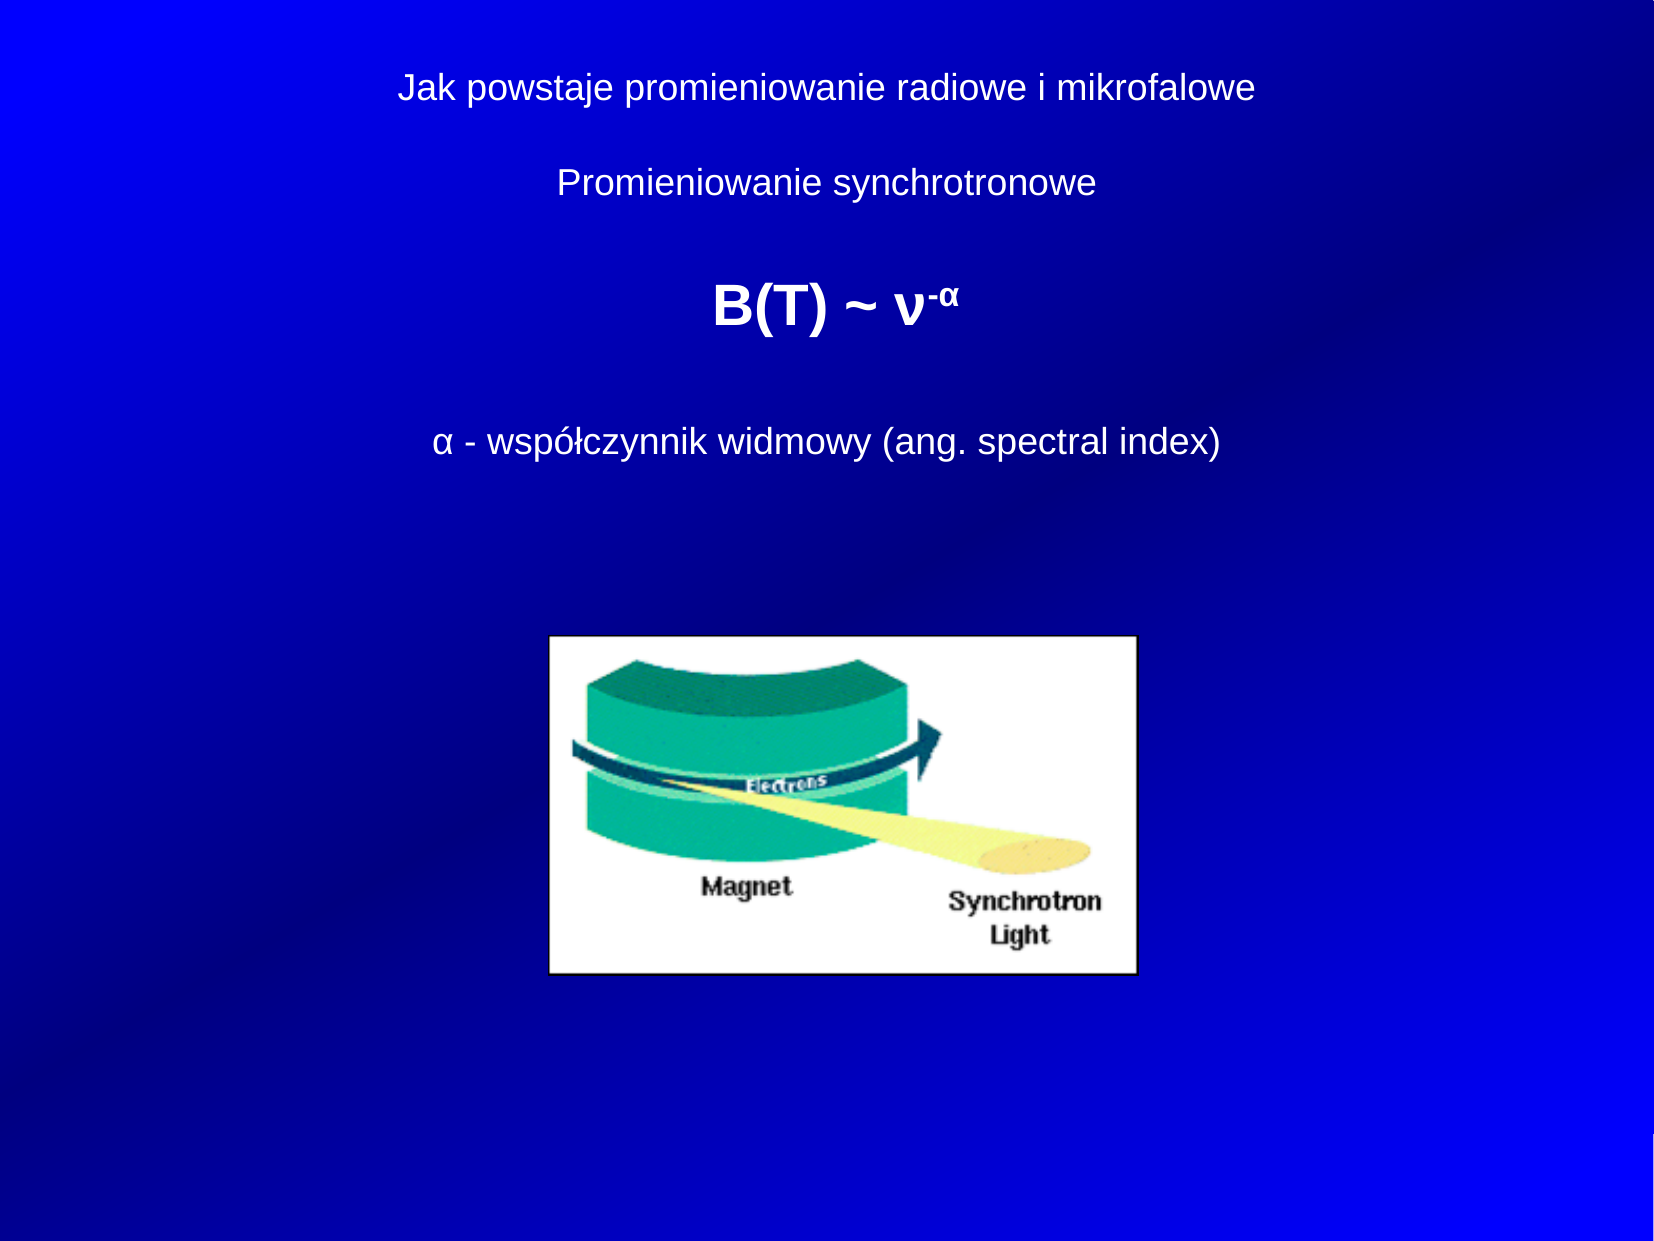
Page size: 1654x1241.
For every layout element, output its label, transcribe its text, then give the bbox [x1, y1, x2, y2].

text_box α - współczynnik widmowy (ang. spectral index) [417, 413, 1237, 471]
picture [548, 635, 1139, 976]
text_box B(T) ~ ν-α [697, 265, 975, 349]
text_box Promieniowanie synchrotronowe [541, 153, 1112, 211]
text_box Jak powstaje promieniowanie radiowe i mikrofalowe [382, 59, 1271, 116]
